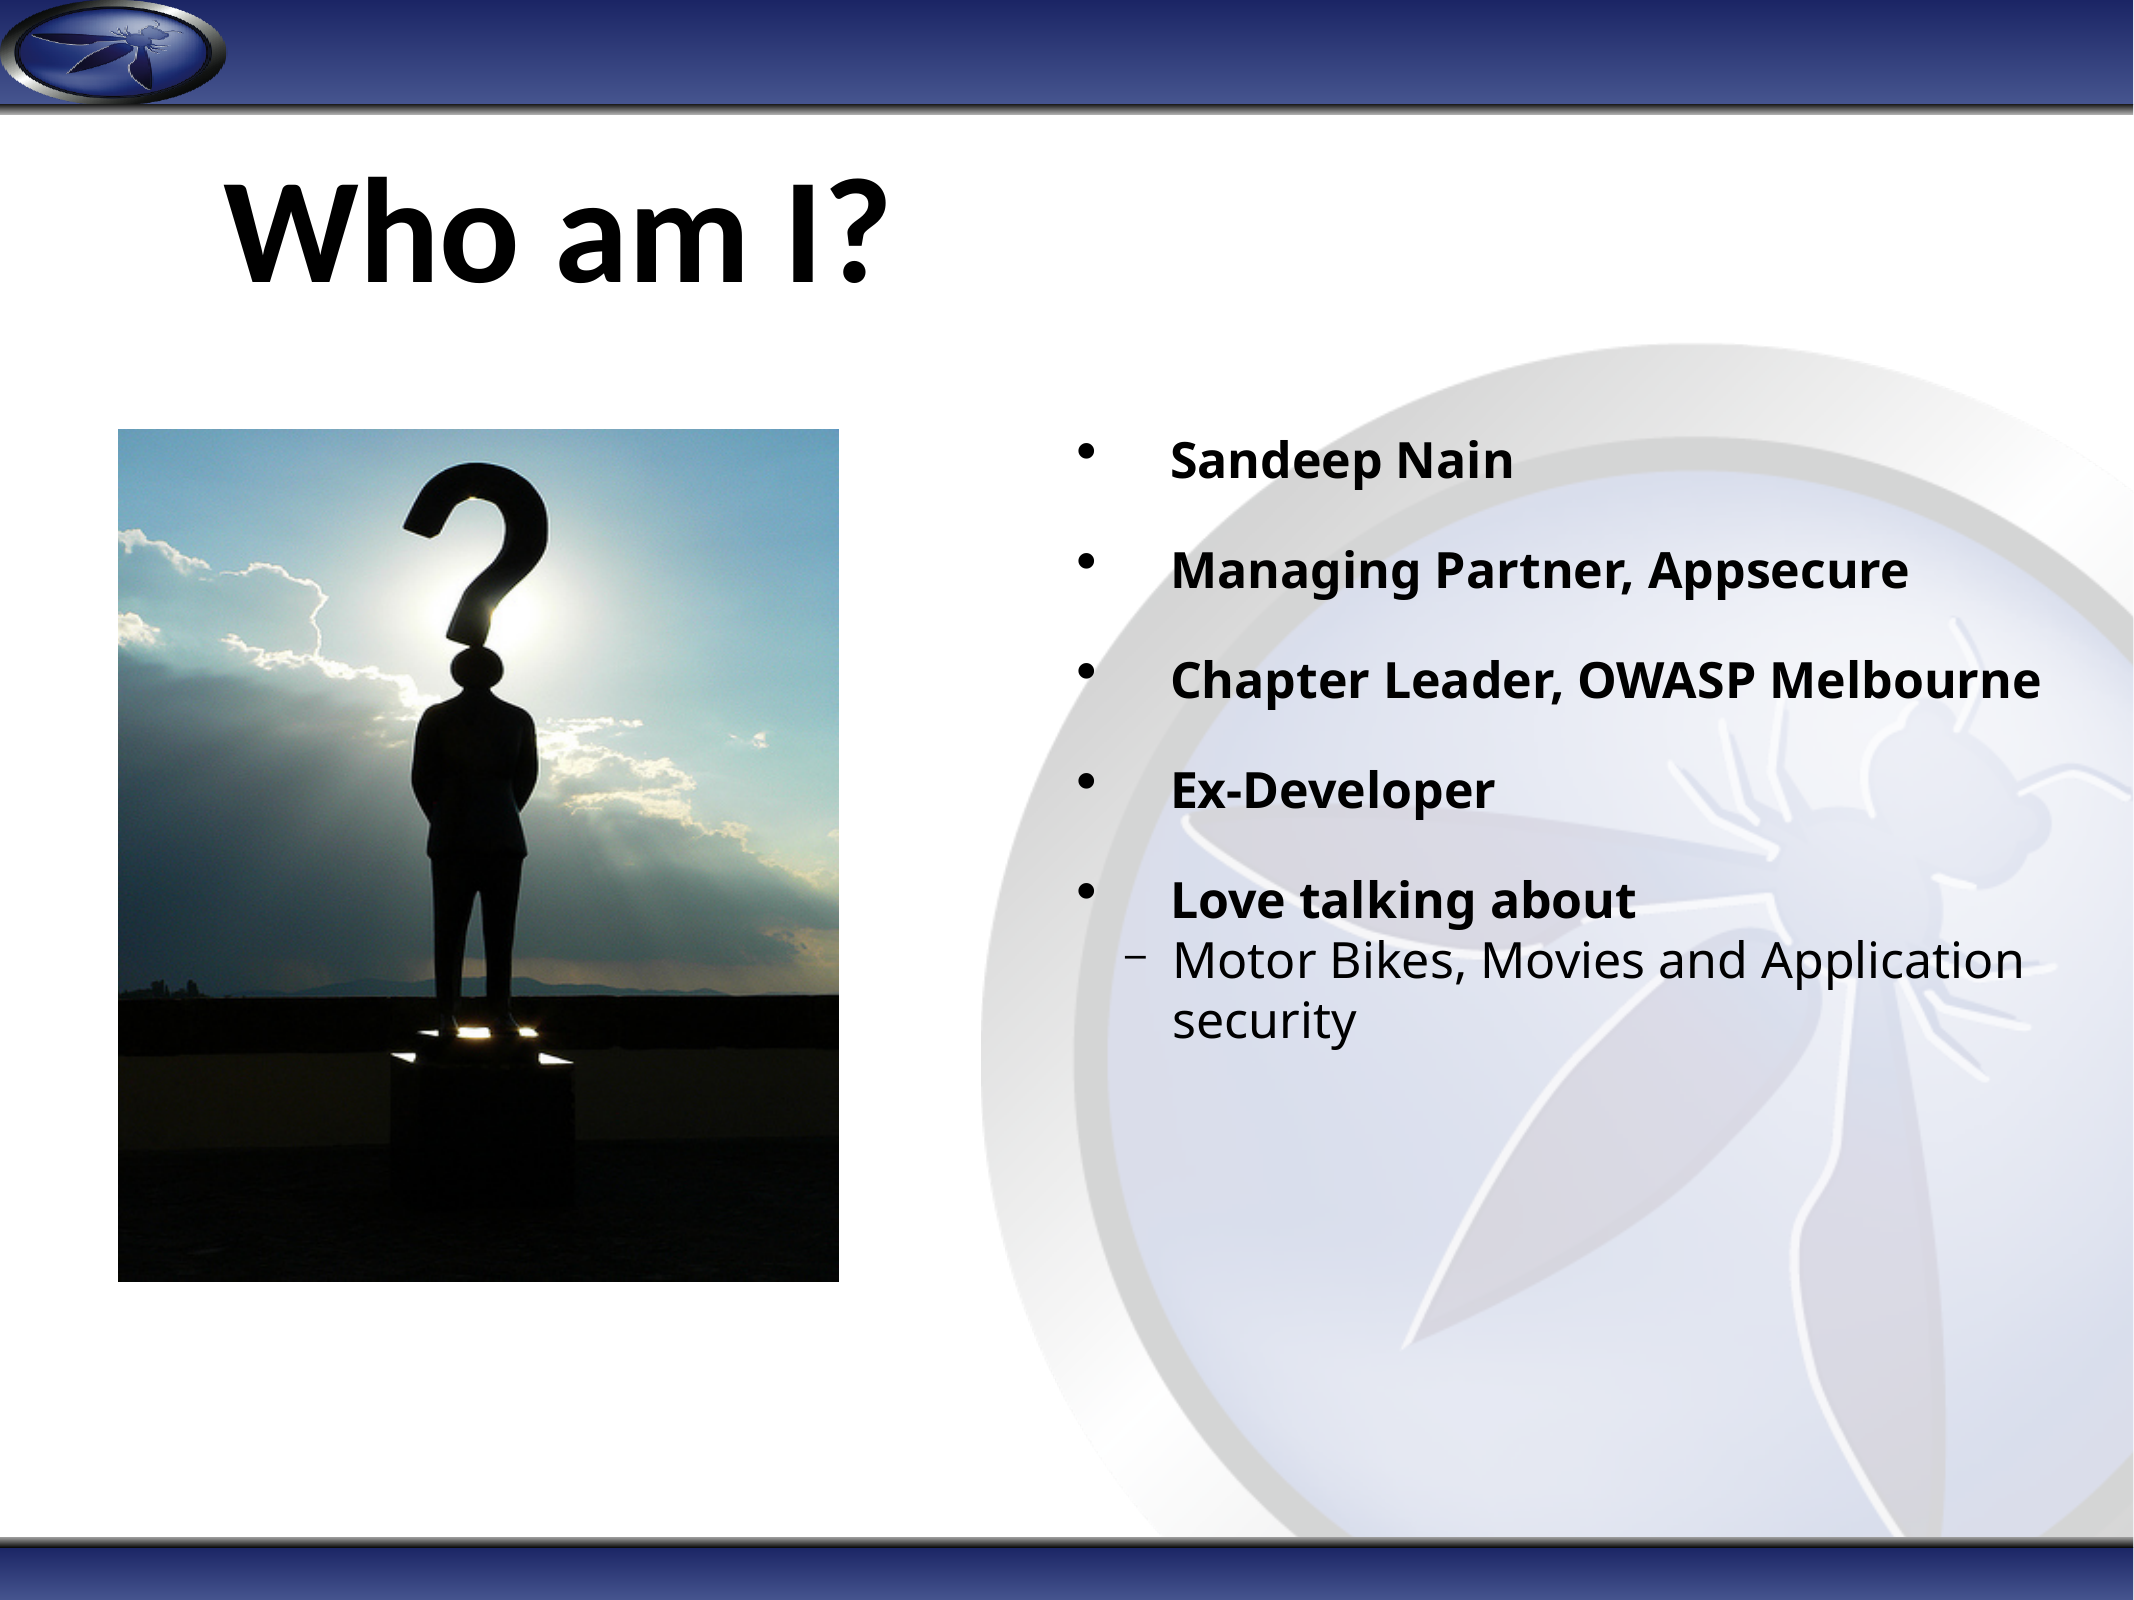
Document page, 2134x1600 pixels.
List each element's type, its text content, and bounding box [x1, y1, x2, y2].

list Sandeep Nain Managing Partner, Appsecure Chapter Leader, OWASP Melbourne Ex-Developer Love talking about Motor Bikes, Movies and Application security [944, 420, 2076, 1359]
picture [118, 429, 839, 1282]
picture [981, 339, 2134, 1600]
picture [0, 0, 228, 104]
title Who am I? [208, 125, 1925, 350]
